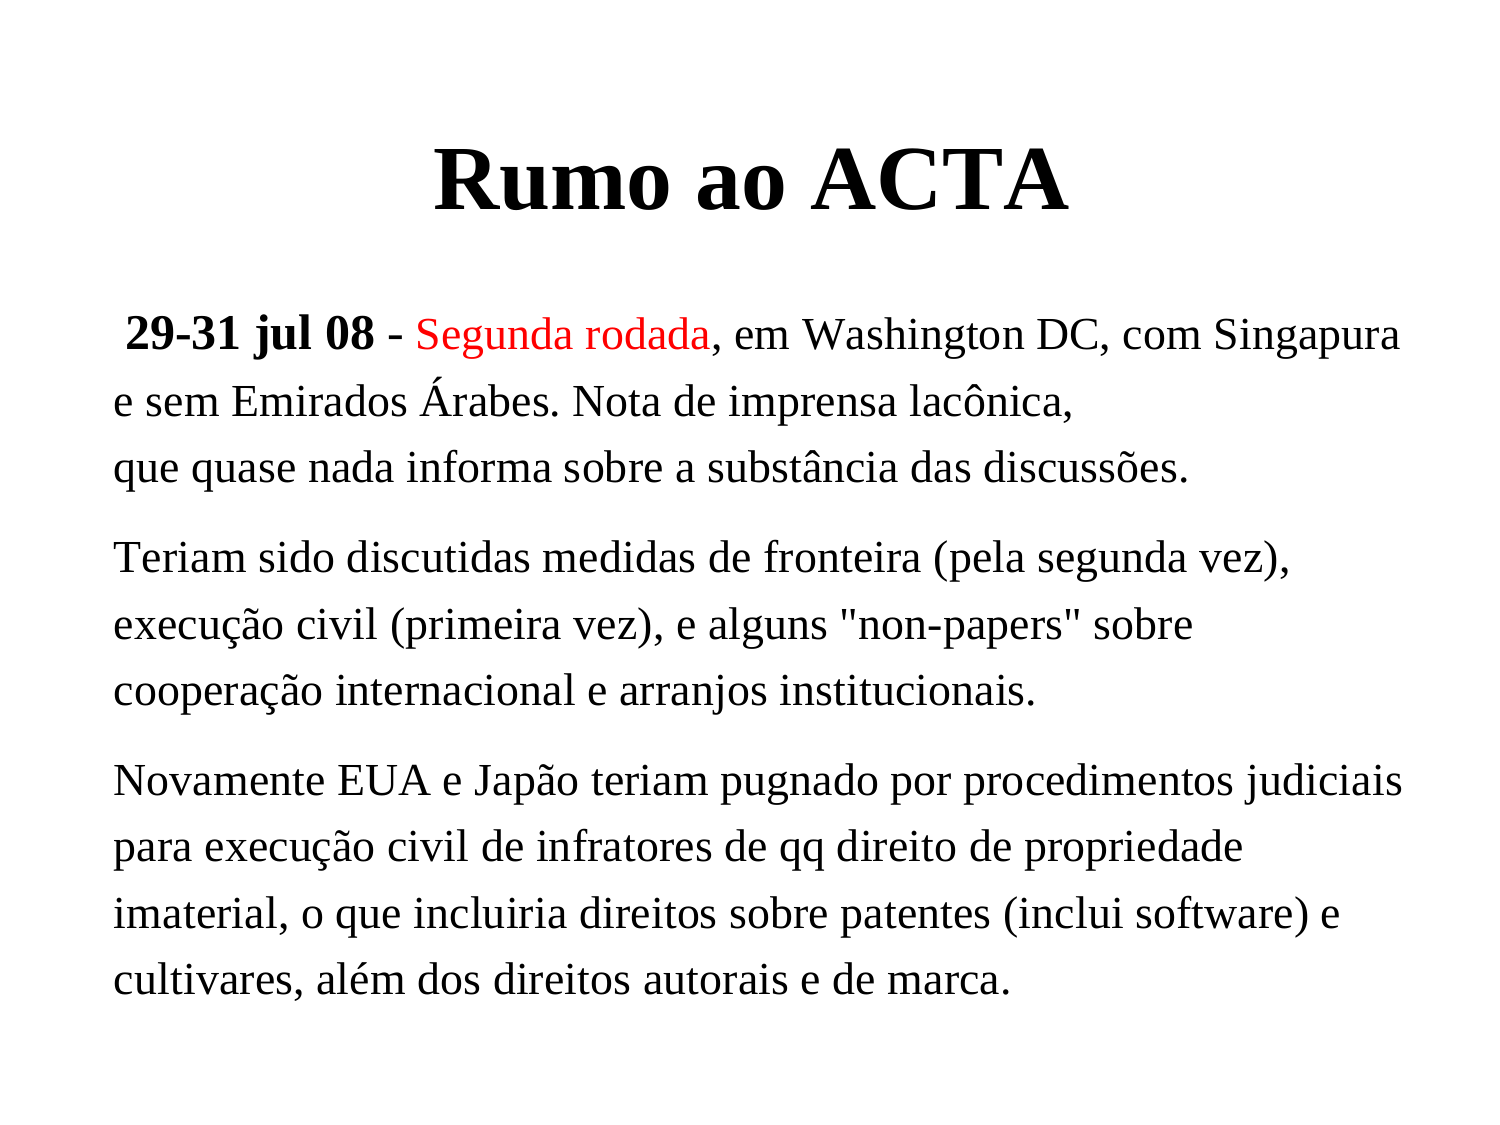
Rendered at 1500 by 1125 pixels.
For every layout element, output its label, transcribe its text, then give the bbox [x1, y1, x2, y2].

text_box 29-31 jul 08 - Segunda rodada, em Washington DC, com Singapura e sem Emirados Árabes. Nota de imprensa lacônica, que quase nada informa sobre a substância das discussões. Teriam sido discutidas medidas de fronteira (pela segunda vez), execução civil (primeira vez), e alguns "non-papers" sobre cooperação internacional e arranjos institucionais. Novamente EUA e Japão teriam pugnado por procedimentos judiciais para execução civil de infratores de qq direito de propriedade imaterial, o que incluiria direitos sobre patentes (inclui software) e cultivares, além dos direitos autorais e de marca. [98, 280, 1425, 1013]
title Rumo ao ACTA [87, 52, 1416, 307]
